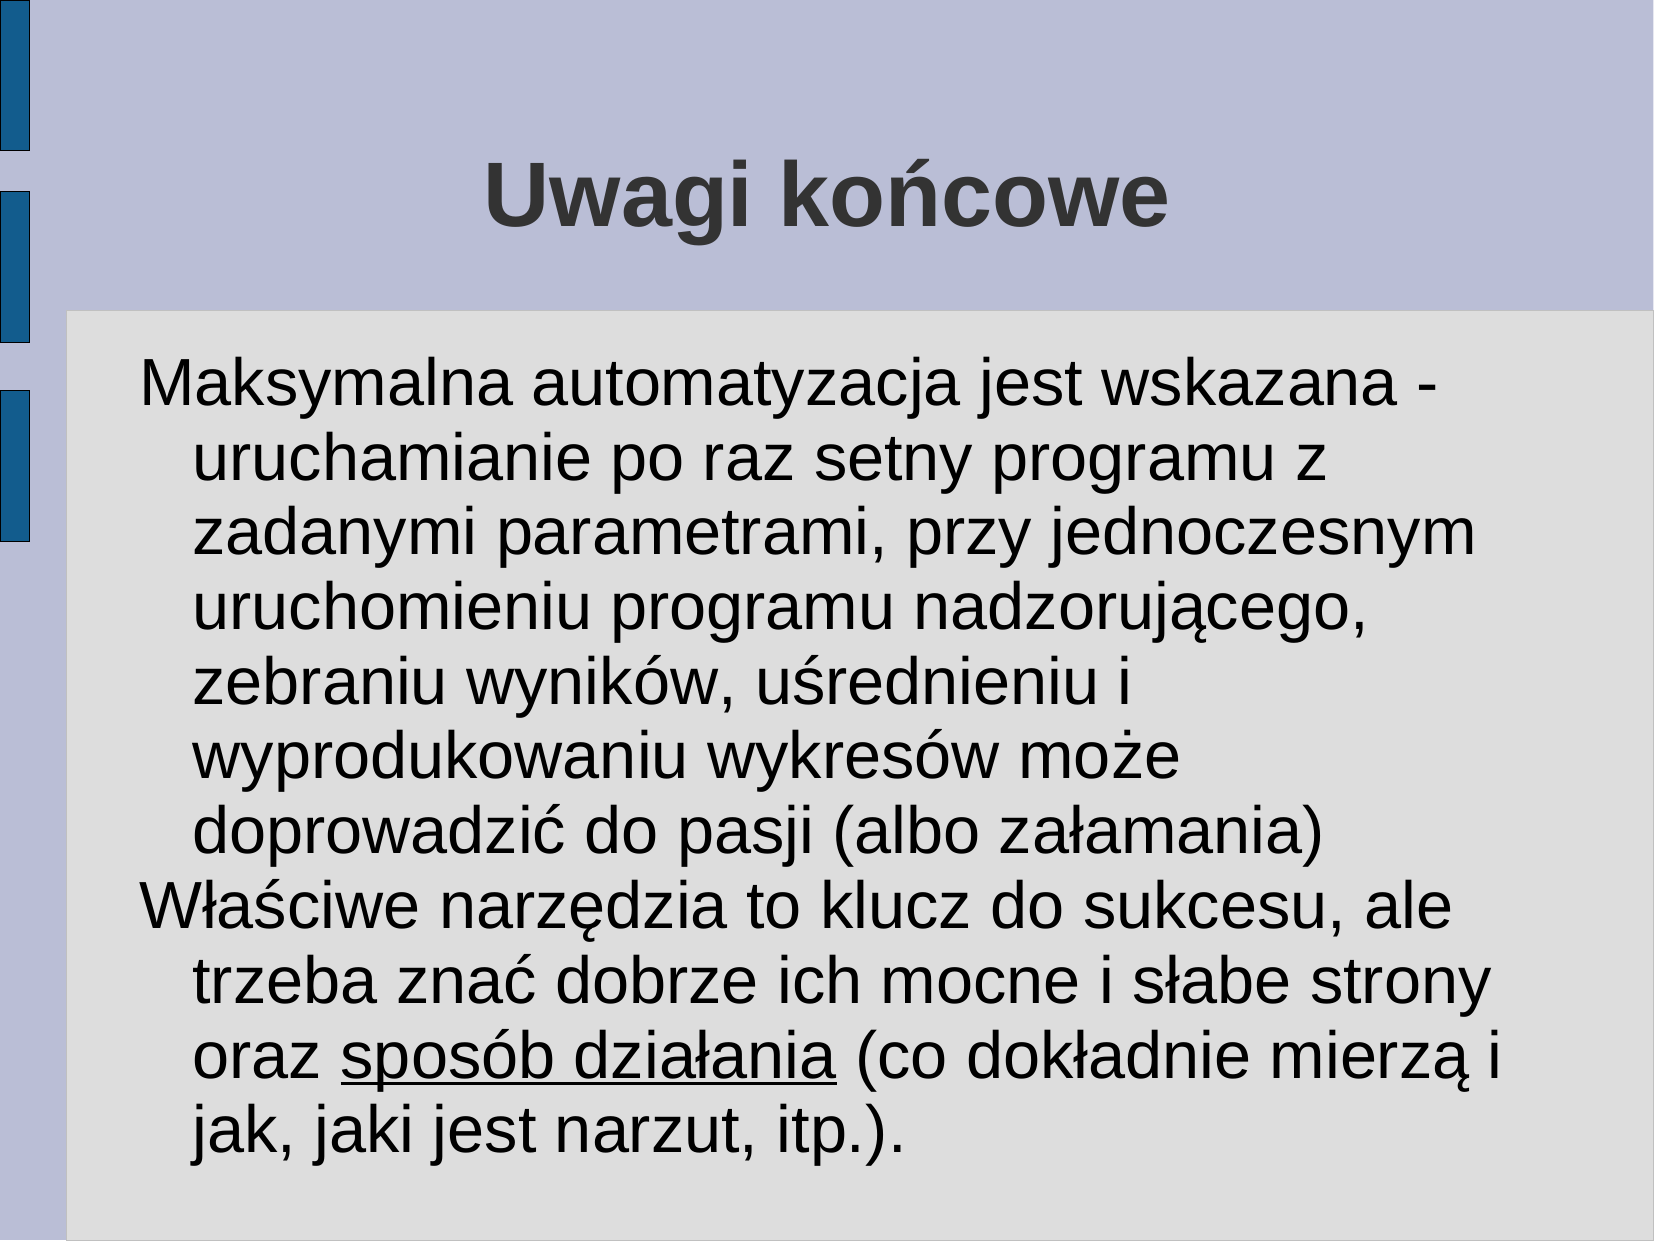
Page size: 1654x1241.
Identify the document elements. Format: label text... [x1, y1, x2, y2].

list Maksymalna automatyzacja jest wskazana - uruchamianie po raz setny programu z zadanymi parametrami, przy jednoczesnym uruchomieniu programu nadzorującego, zebraniu wyników, uśrednieniu i wyprodukowaniu wykresów może doprowadzić do pasji (albo załamania) Właściwe narzędzia to klucz do sukcesu, ale trzeba znać dobrze ich mocne i słabe strony oraz sposób działania (co dokładnie mierzą i jak, jaki jest narzut, itp.). [121, 344, 1534, 1178]
title Uwagi końcowe [121, 91, 1534, 299]
